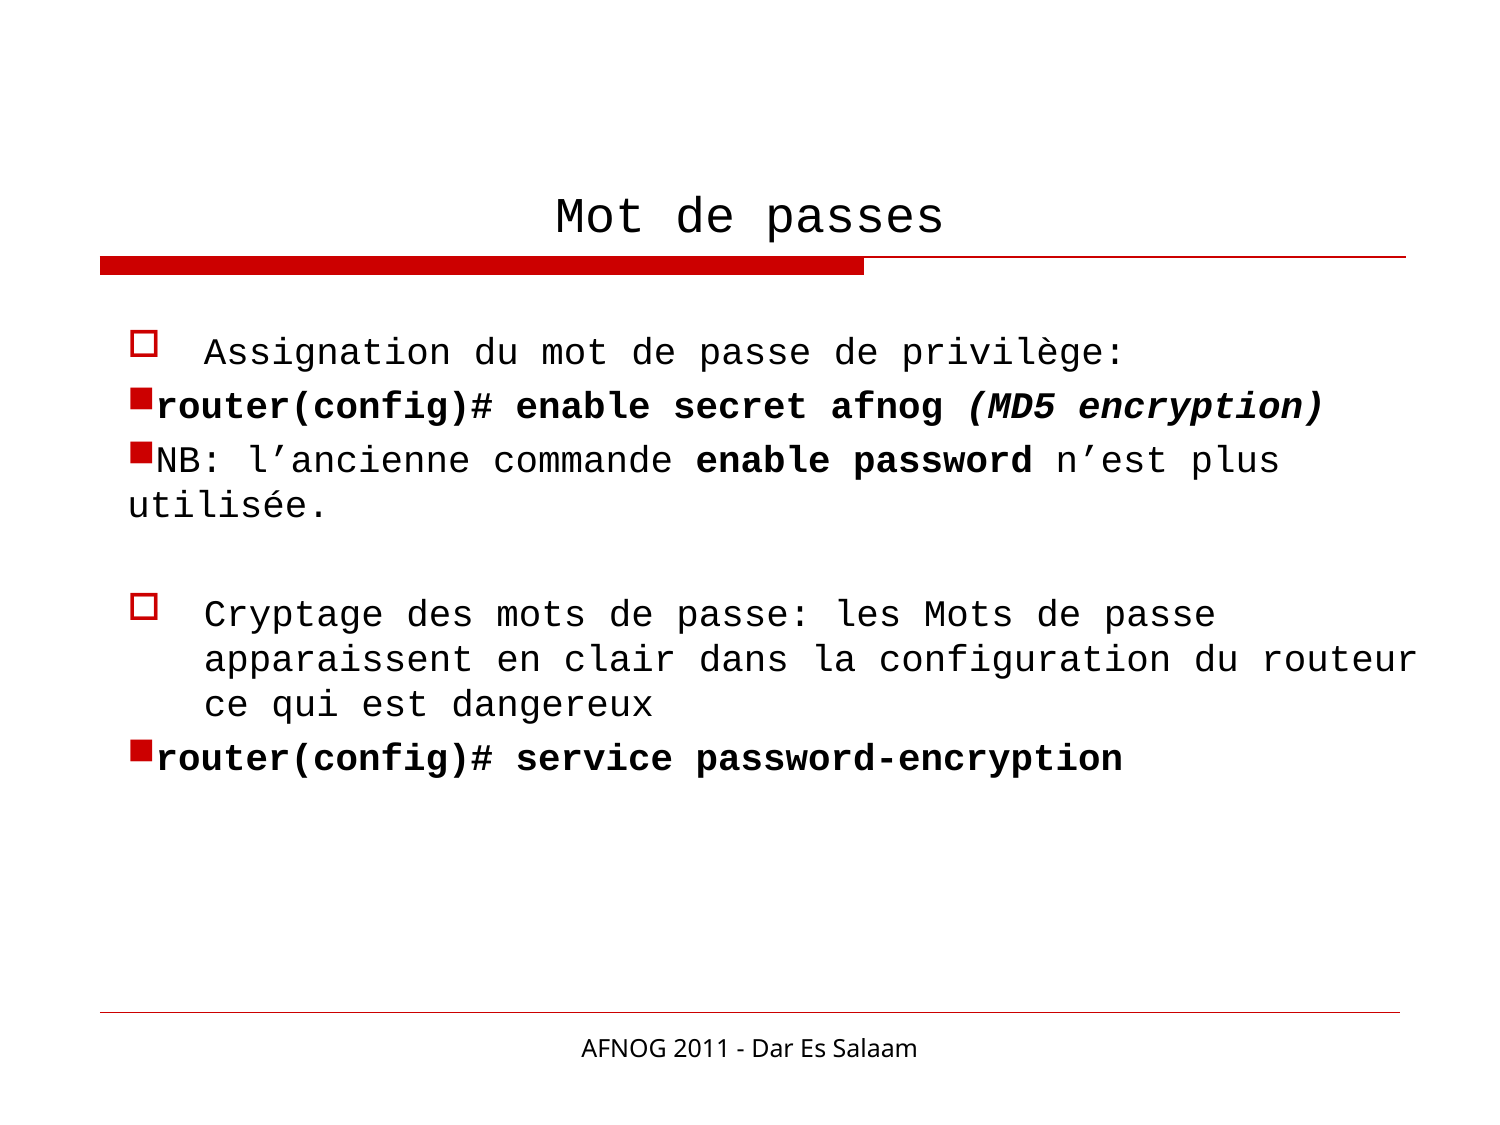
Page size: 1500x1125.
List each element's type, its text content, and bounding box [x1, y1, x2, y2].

list Assignation du mot de passe de privilège: router(config)# enable secret afnog (MD5 encryption) NB: l’ancienne commande enable password n’est plus utilisée. Cryptage des mots de passe: les Mots de passe apparaissent en clair dans la configuration du routeur ce qui est dangereux router(config)# service password-encryption [112, 262, 1459, 1006]
title Mot de passes [94, 49, 1407, 250]
text_box AFNOG 2011 - Dar Es Salaam [512, 1024, 988, 1103]
